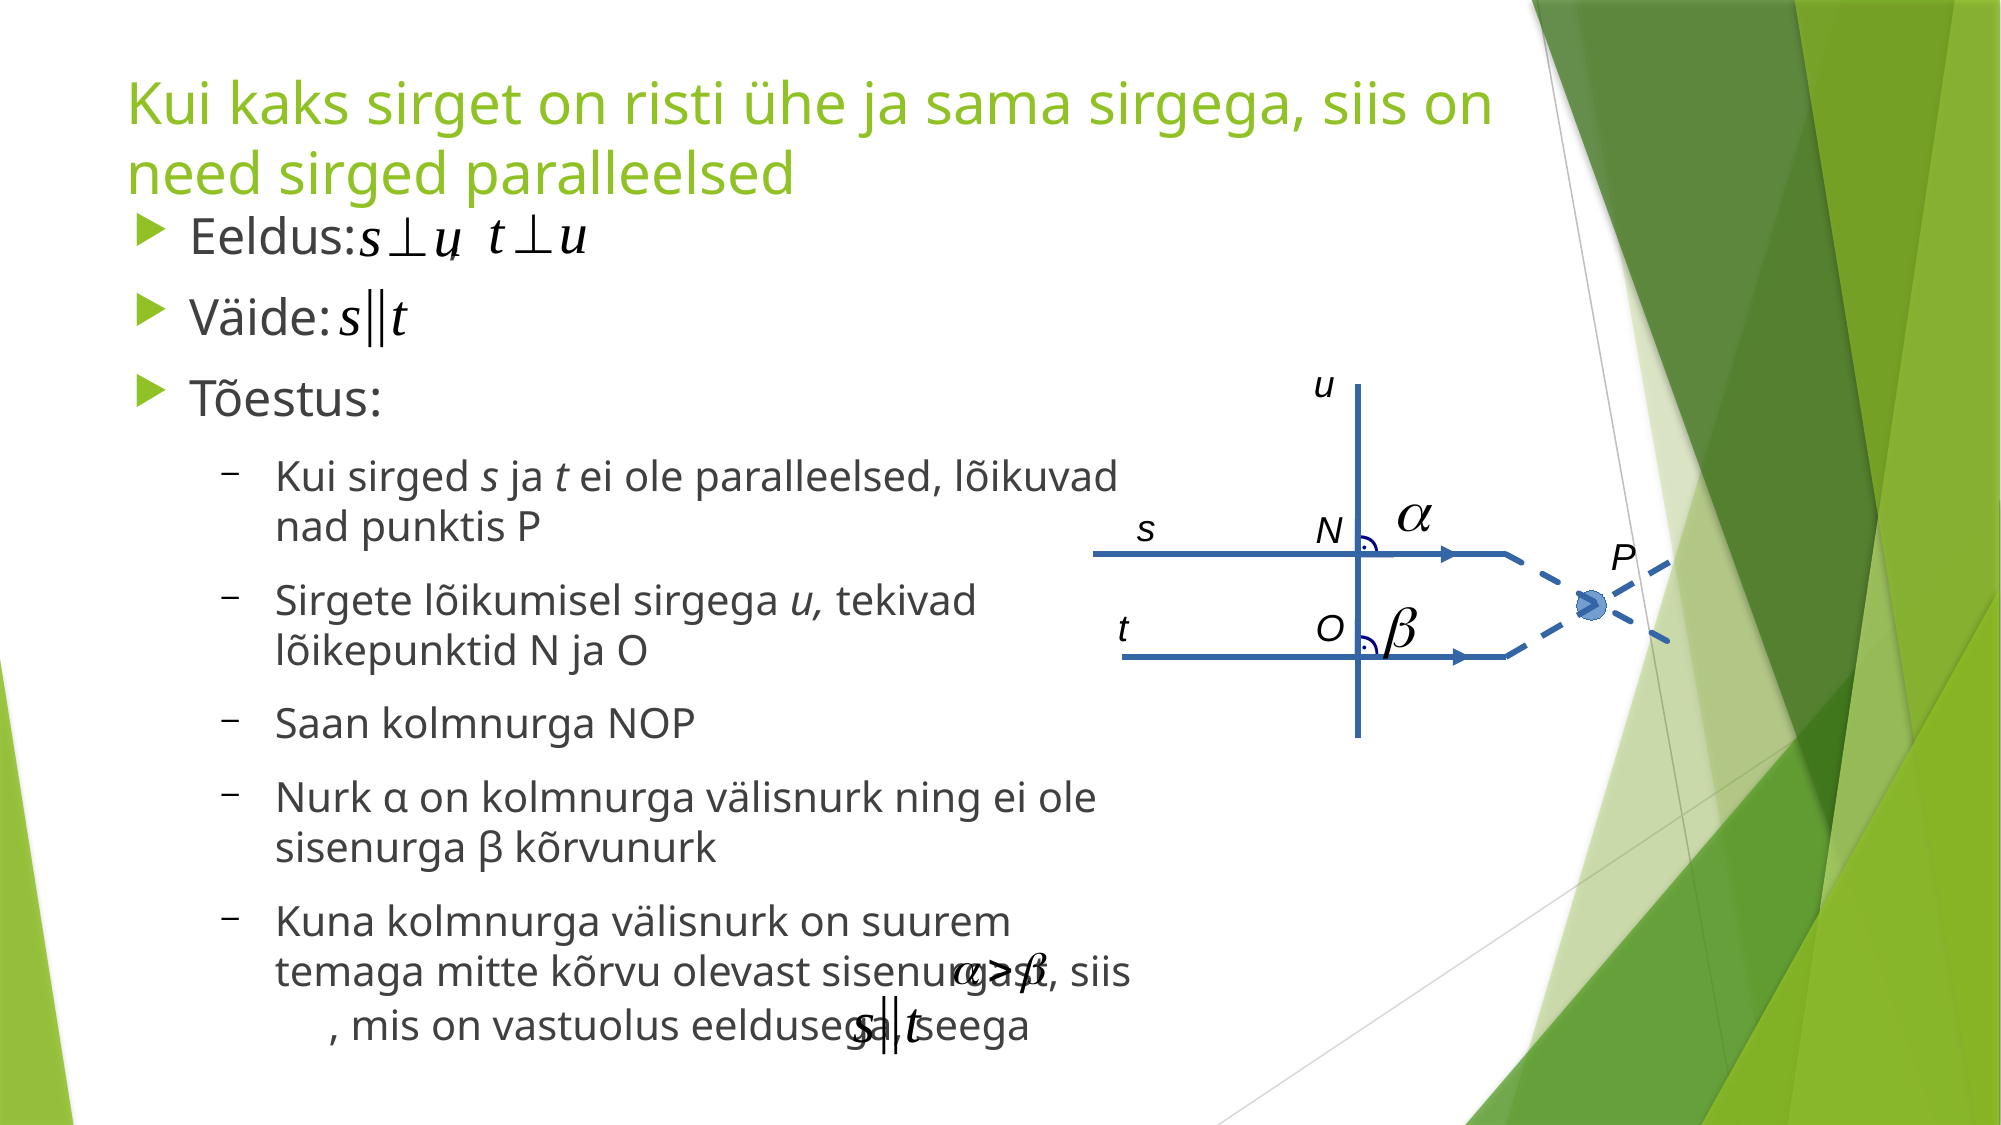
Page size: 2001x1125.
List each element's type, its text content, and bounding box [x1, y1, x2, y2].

text_box N [1300, 501, 1358, 559]
text_box t [1103, 600, 1152, 657]
text_box P [1596, 529, 1651, 587]
chart [1361, 557, 1404, 562]
chart [944, 950, 1058, 996]
text_box O [1300, 600, 1360, 657]
text_box [1576, 597, 1590, 611]
chart [1361, 604, 1430, 663]
chart [844, 990, 931, 1058]
title Kui kaks sirget on risti ühe ja sama sirgega, siis on need sirged paralleelsed [111, 58, 1522, 276]
chart [1361, 501, 1444, 551]
text_box [1582, 590, 1607, 621]
chart [351, 204, 470, 269]
chart [481, 201, 595, 266]
text_box u [1299, 356, 1350, 414]
list Eeldus: , Väide: Tõestus: Kui sirged s ja t ei ole paralleelsed, lõikuvad nad punktis P Sirgete lõikumisel sirgega u, tekivad lõikepunktid N ja O Saan kolmnurga NOP Nurk α on kolmnurga välisnurk ning ei ole sisenurga β kõrvunurk Kuna kolmnurga välisnurk on suurem temaga mitte kõrvu olevast sisenurgast, siis , mis on vastuolus eeldusega, seega [118, 106, 1182, 1052]
chart [377, 429, 389, 494]
chart [330, 283, 417, 351]
text_box s [1122, 499, 1171, 557]
